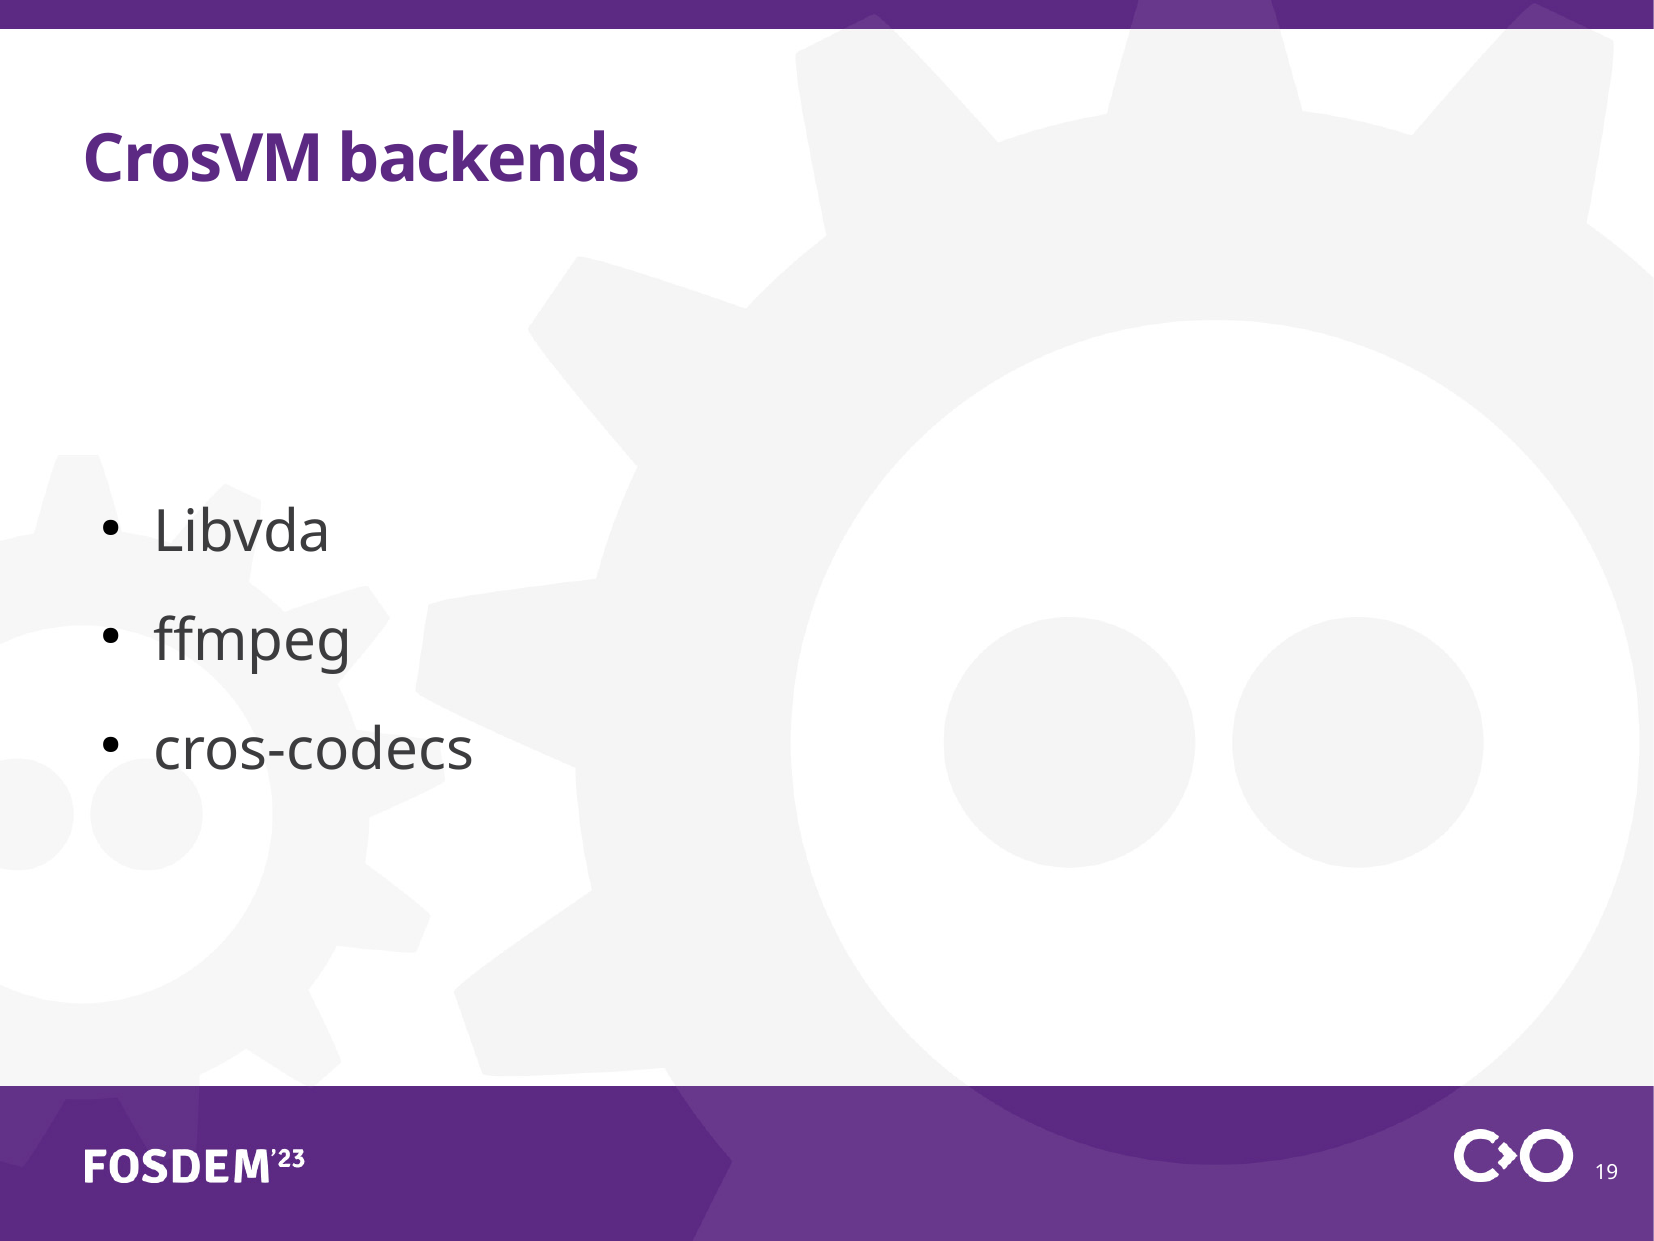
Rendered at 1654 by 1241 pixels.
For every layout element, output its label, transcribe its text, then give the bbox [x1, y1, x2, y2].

picture [0, 0, 1654, 1241]
title CrosVM backends [82, 47, 1571, 201]
list Libvda ffmpeg cros-codecs [82, 224, 1571, 1052]
